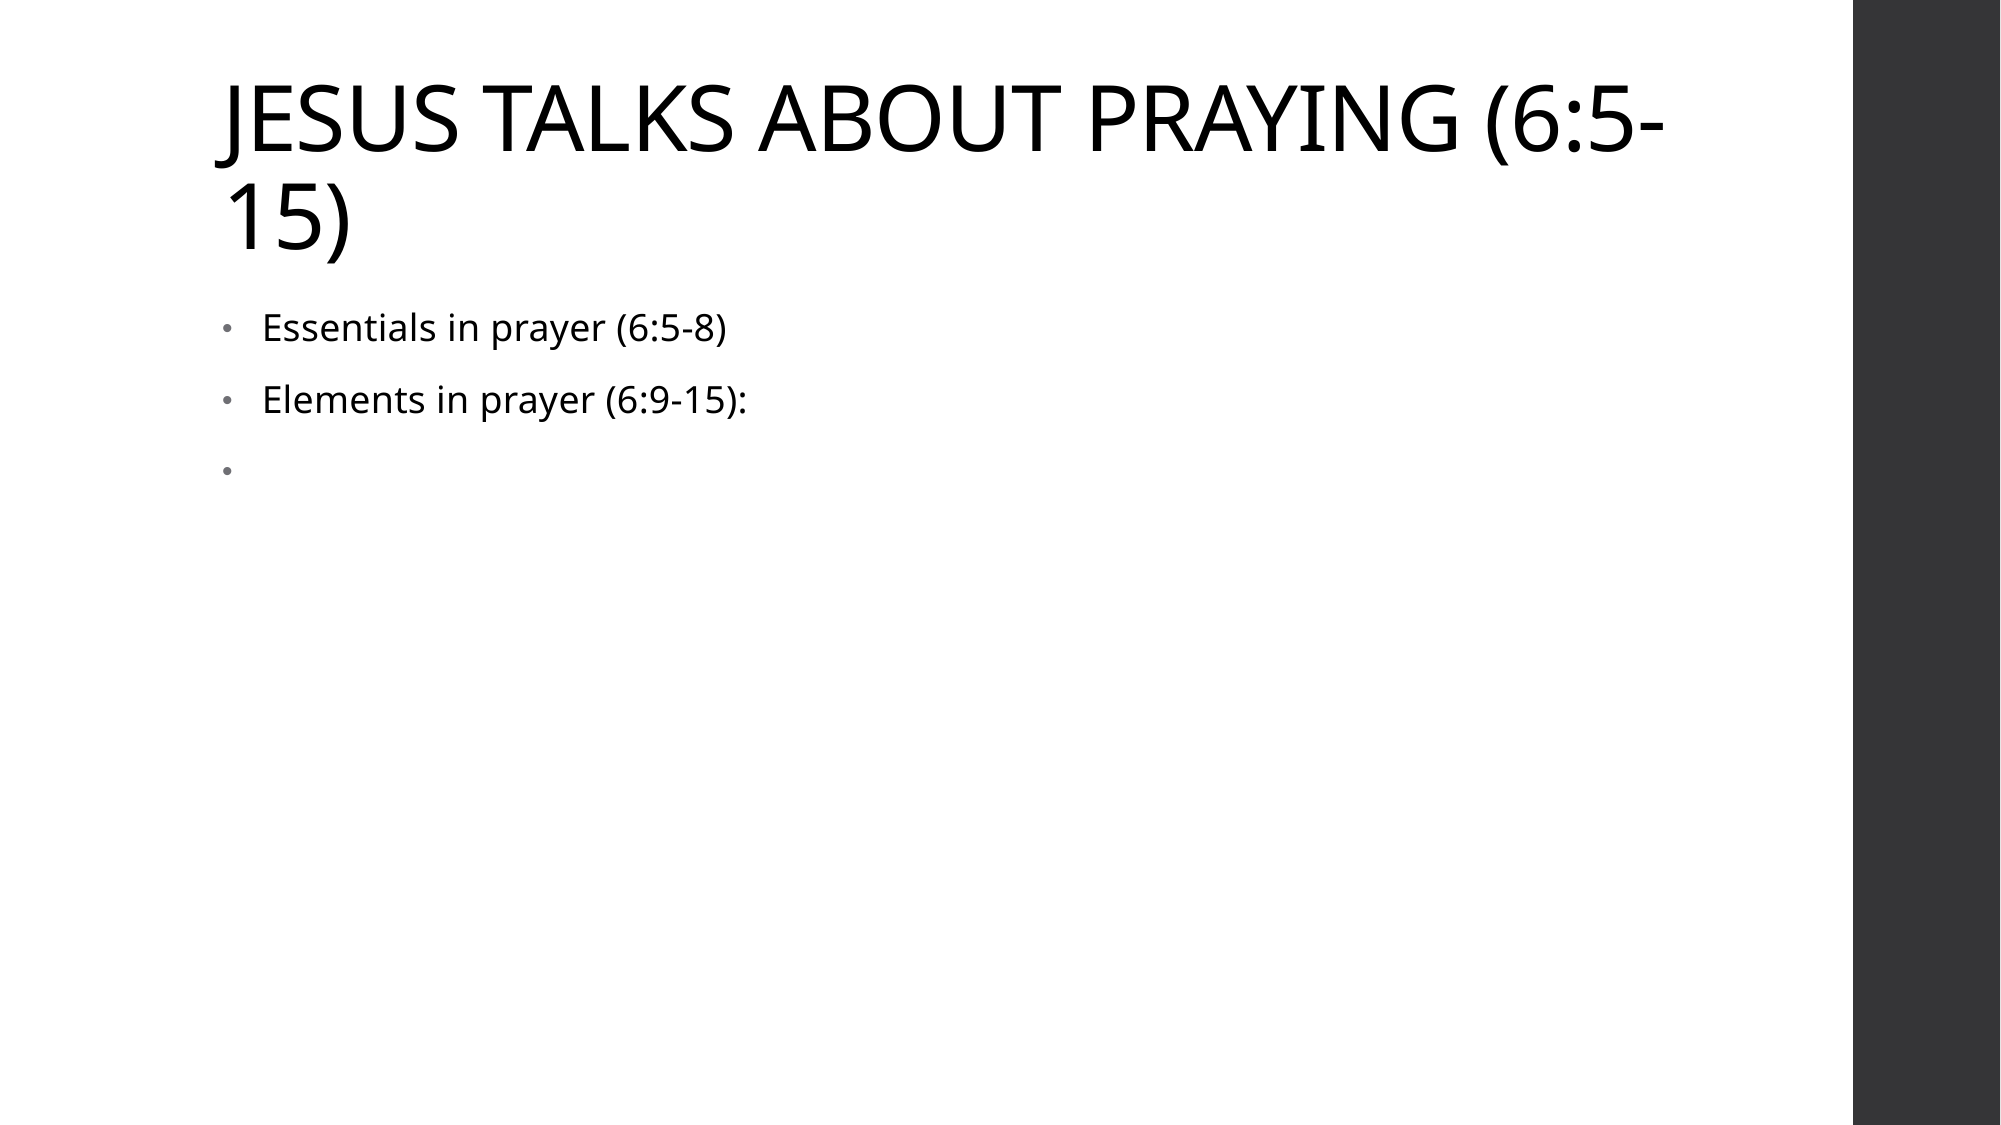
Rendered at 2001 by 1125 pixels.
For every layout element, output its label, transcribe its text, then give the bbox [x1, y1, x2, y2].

title JESUS TALKS ABOUT PRAYING (6:5-15) [206, 60, 1797, 278]
list Essentials in prayer (6:5-8) Elements in prayer (6:9-15): [206, 299, 1617, 1014]
